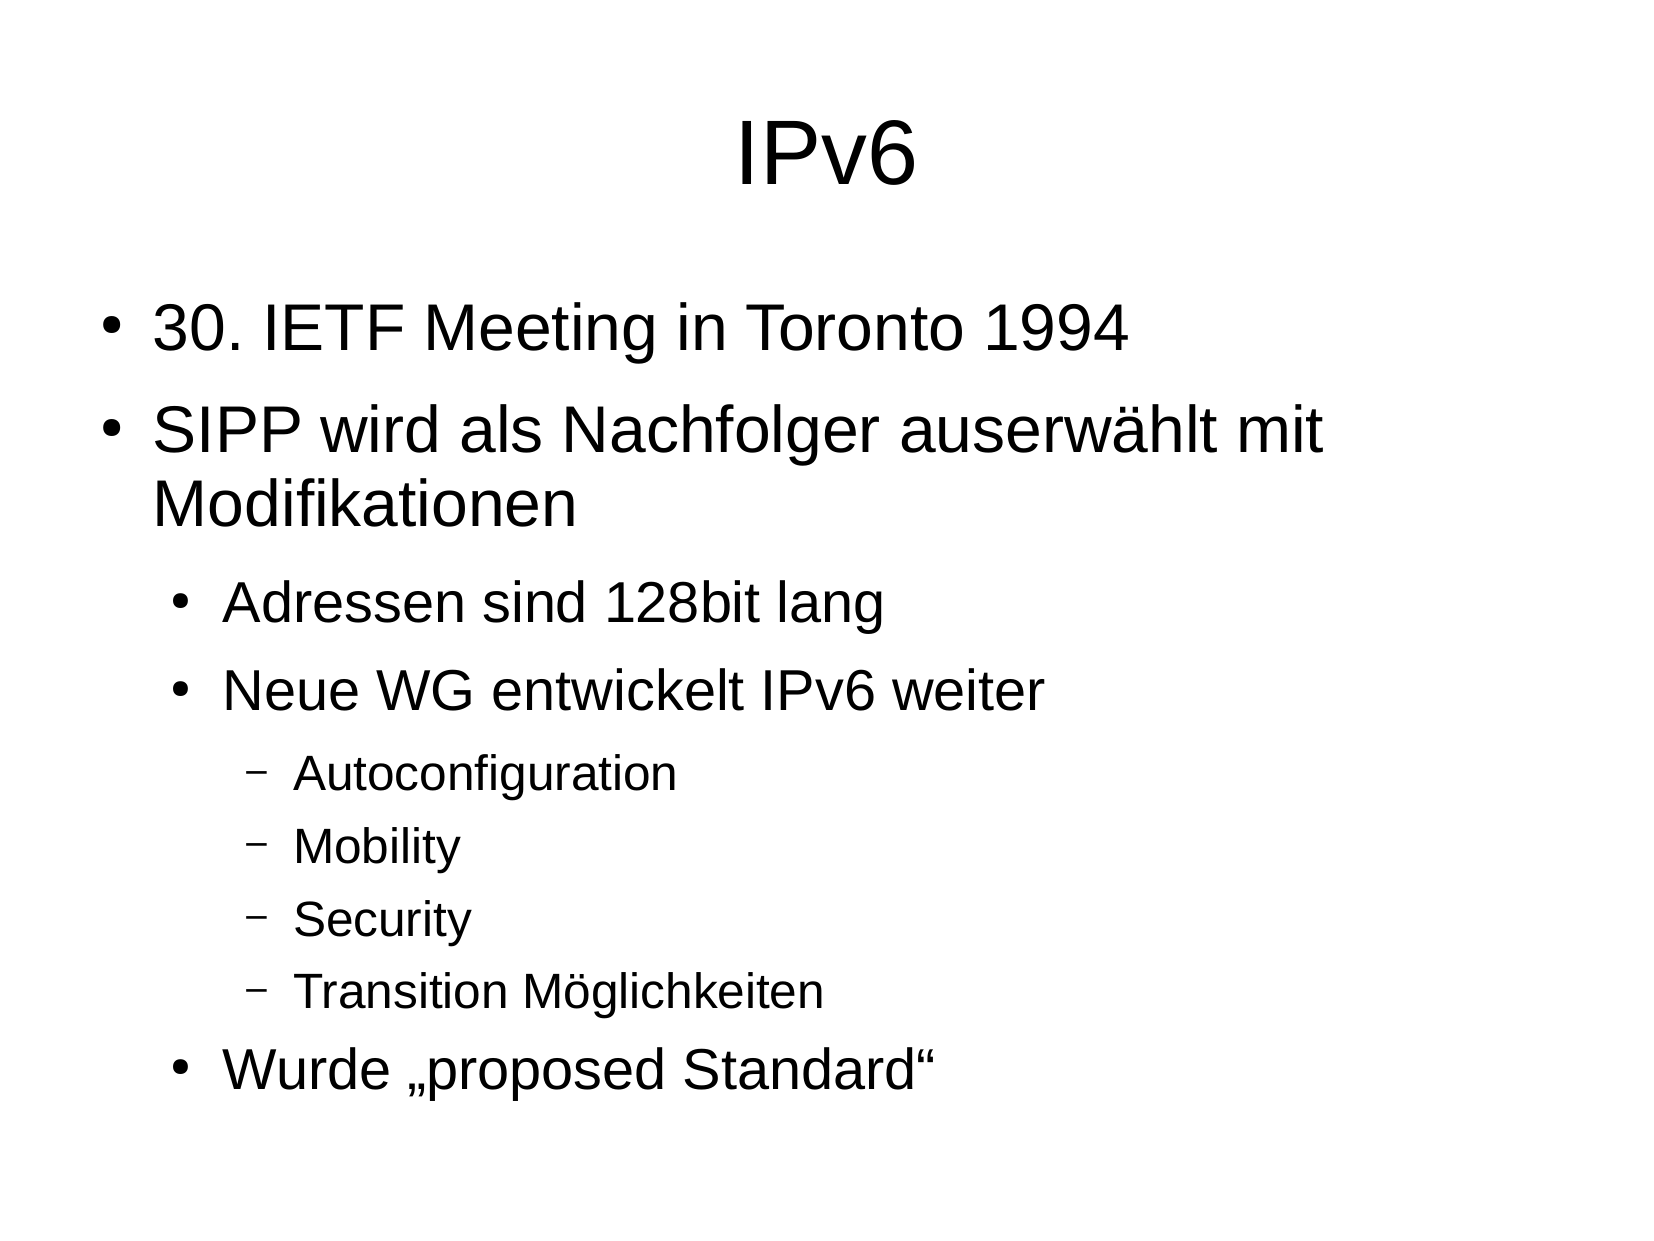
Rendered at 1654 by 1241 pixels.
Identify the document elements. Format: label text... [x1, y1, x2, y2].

list 30. IETF Meeting in Toronto 1994 SIPP wird als Nachfolger auserwählt mit Modifikationen Adressen sind 128bit lang Neue WG entwickelt IPv6 weiter Autoconfiguration Mobility Security Transition Möglichkeiten Wurde „proposed Standard“ [82, 290, 1571, 1109]
title IPv6 [82, 49, 1571, 257]
